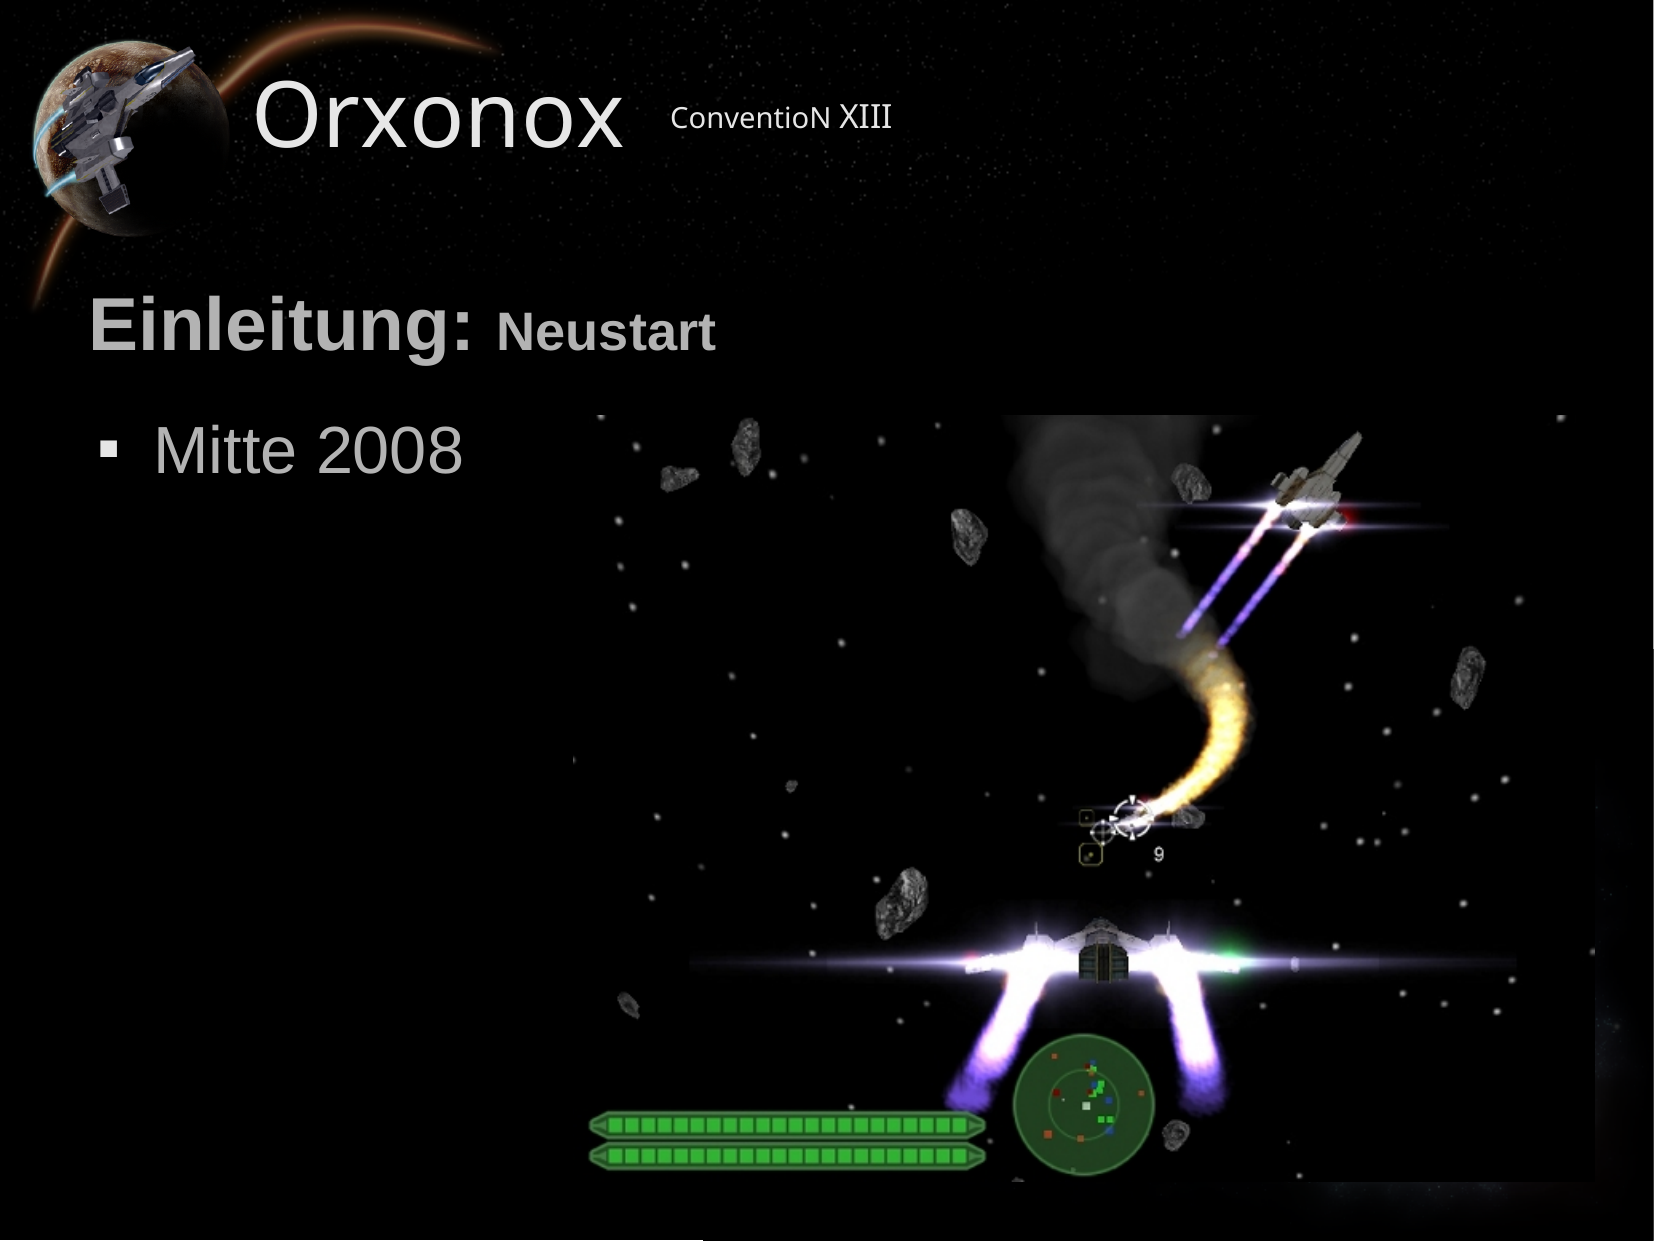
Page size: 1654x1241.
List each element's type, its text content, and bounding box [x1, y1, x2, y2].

list Mitte 2008 [82, 413, 1571, 502]
picture [573, 415, 1654, 1241]
picture [0, 0, 1607, 443]
title Einleitung: Neustart [88, 273, 1577, 377]
